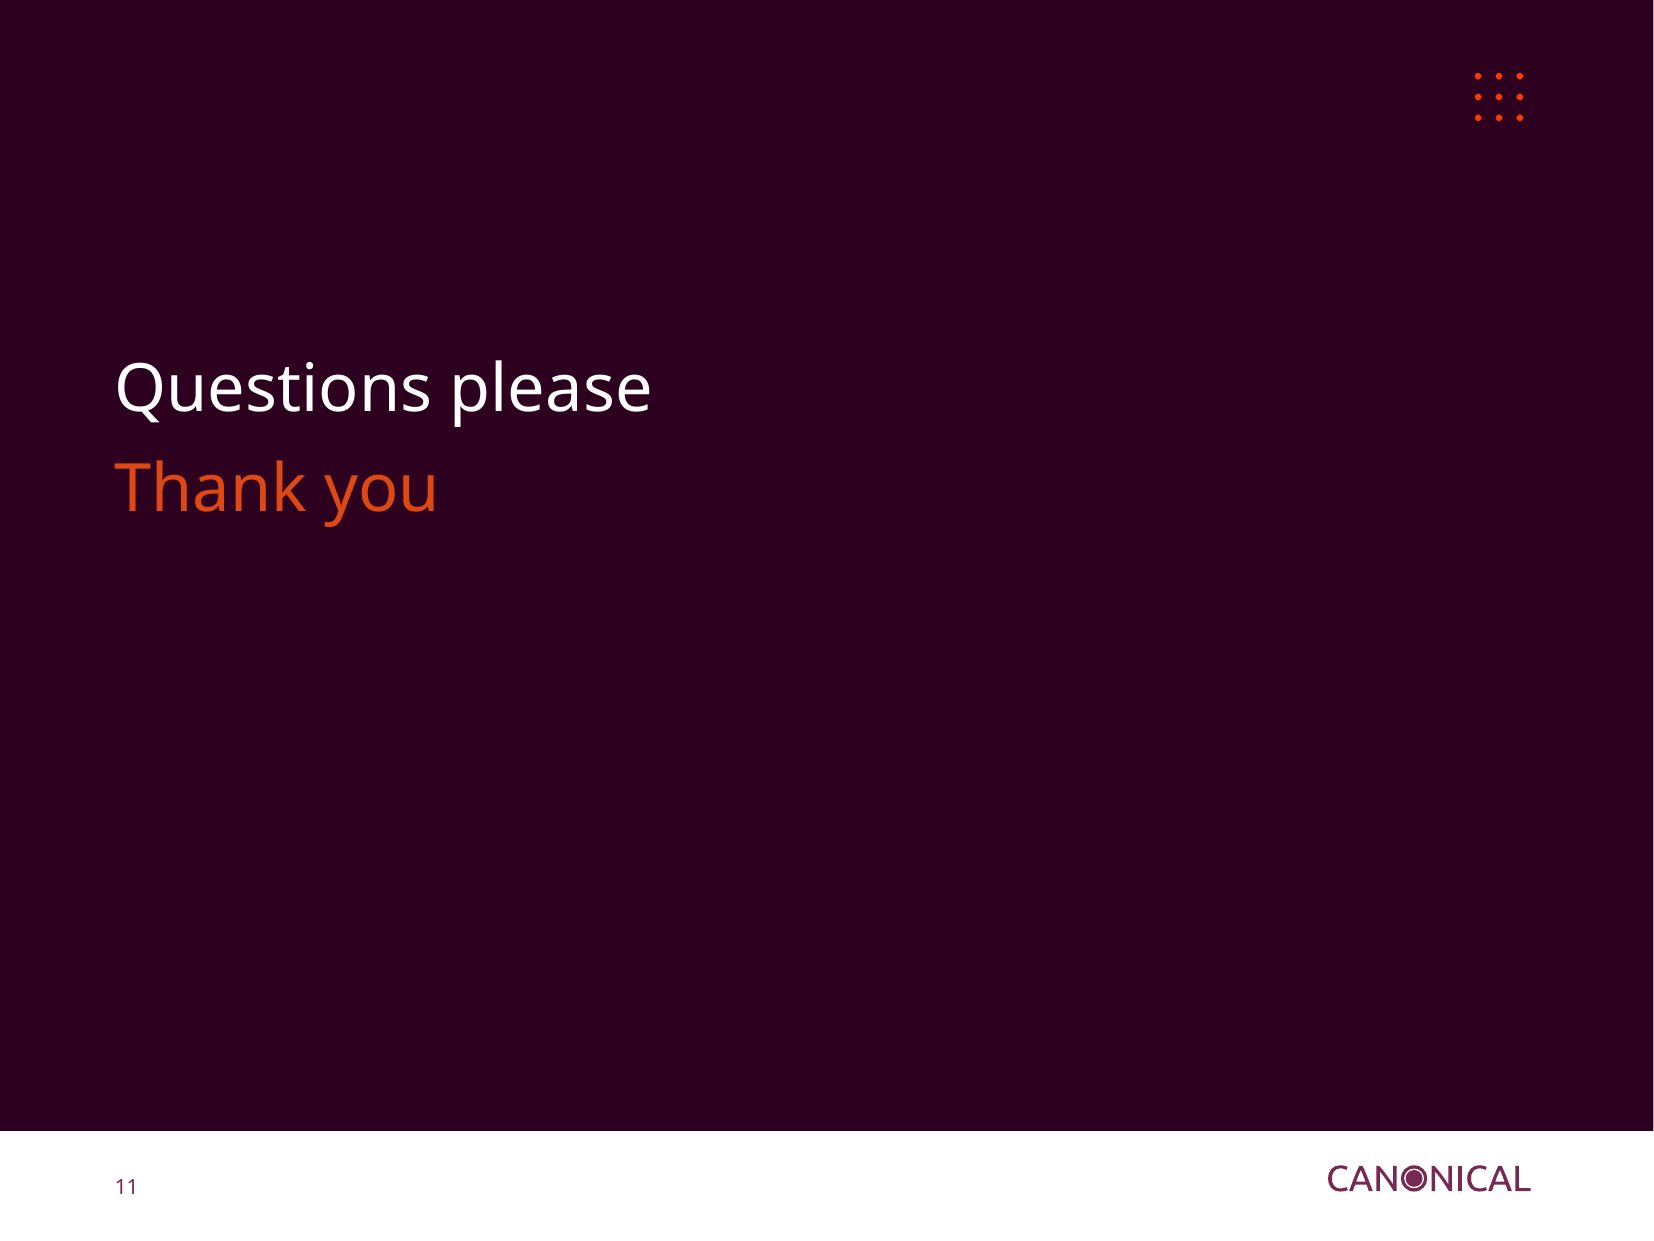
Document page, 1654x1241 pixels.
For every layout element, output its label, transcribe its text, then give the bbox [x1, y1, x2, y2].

title Questions please Thank you [114, 352, 863, 510]
picture [0, 0, 1654, 1131]
